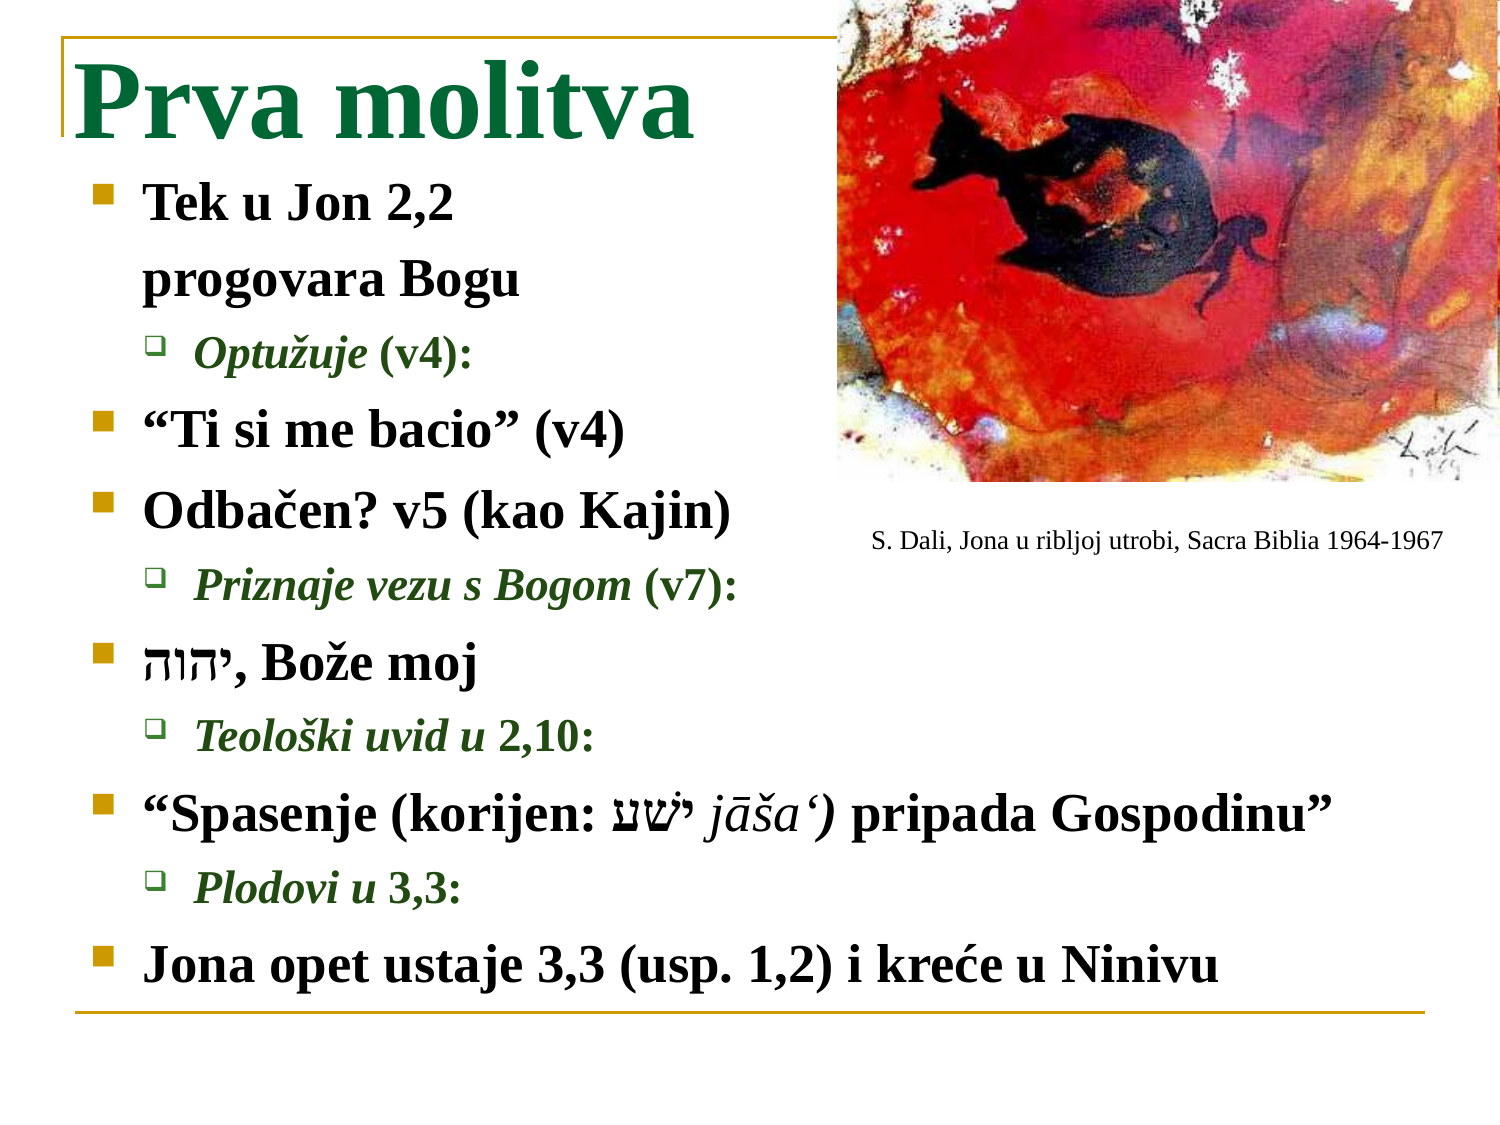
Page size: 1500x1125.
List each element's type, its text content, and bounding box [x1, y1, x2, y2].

text_box S. Dali, Jona u ribljoj utrobi, Sacra Biblia 1964-1967 [856, 515, 1500, 564]
picture [837, 0, 1500, 482]
list Tek u Jon 2,2 progovara Bogu Optužuje (v4): “Ti si me bacio” (v4) Odbačen? v5 (kao Kajin) Priznaje vezu s Bogom (v7): יהוה, Bože moj Teološki uvid u 2,10: “Spasenje (korijen: ישׁע jāša‘) pripada Gospodinu” Plodovi u 3,3: Jona opet ustaje 3,3 (usp. 1,2) i kreće u Ninivu [75, 148, 1500, 1006]
title Prva molitva [58, 19, 837, 206]
